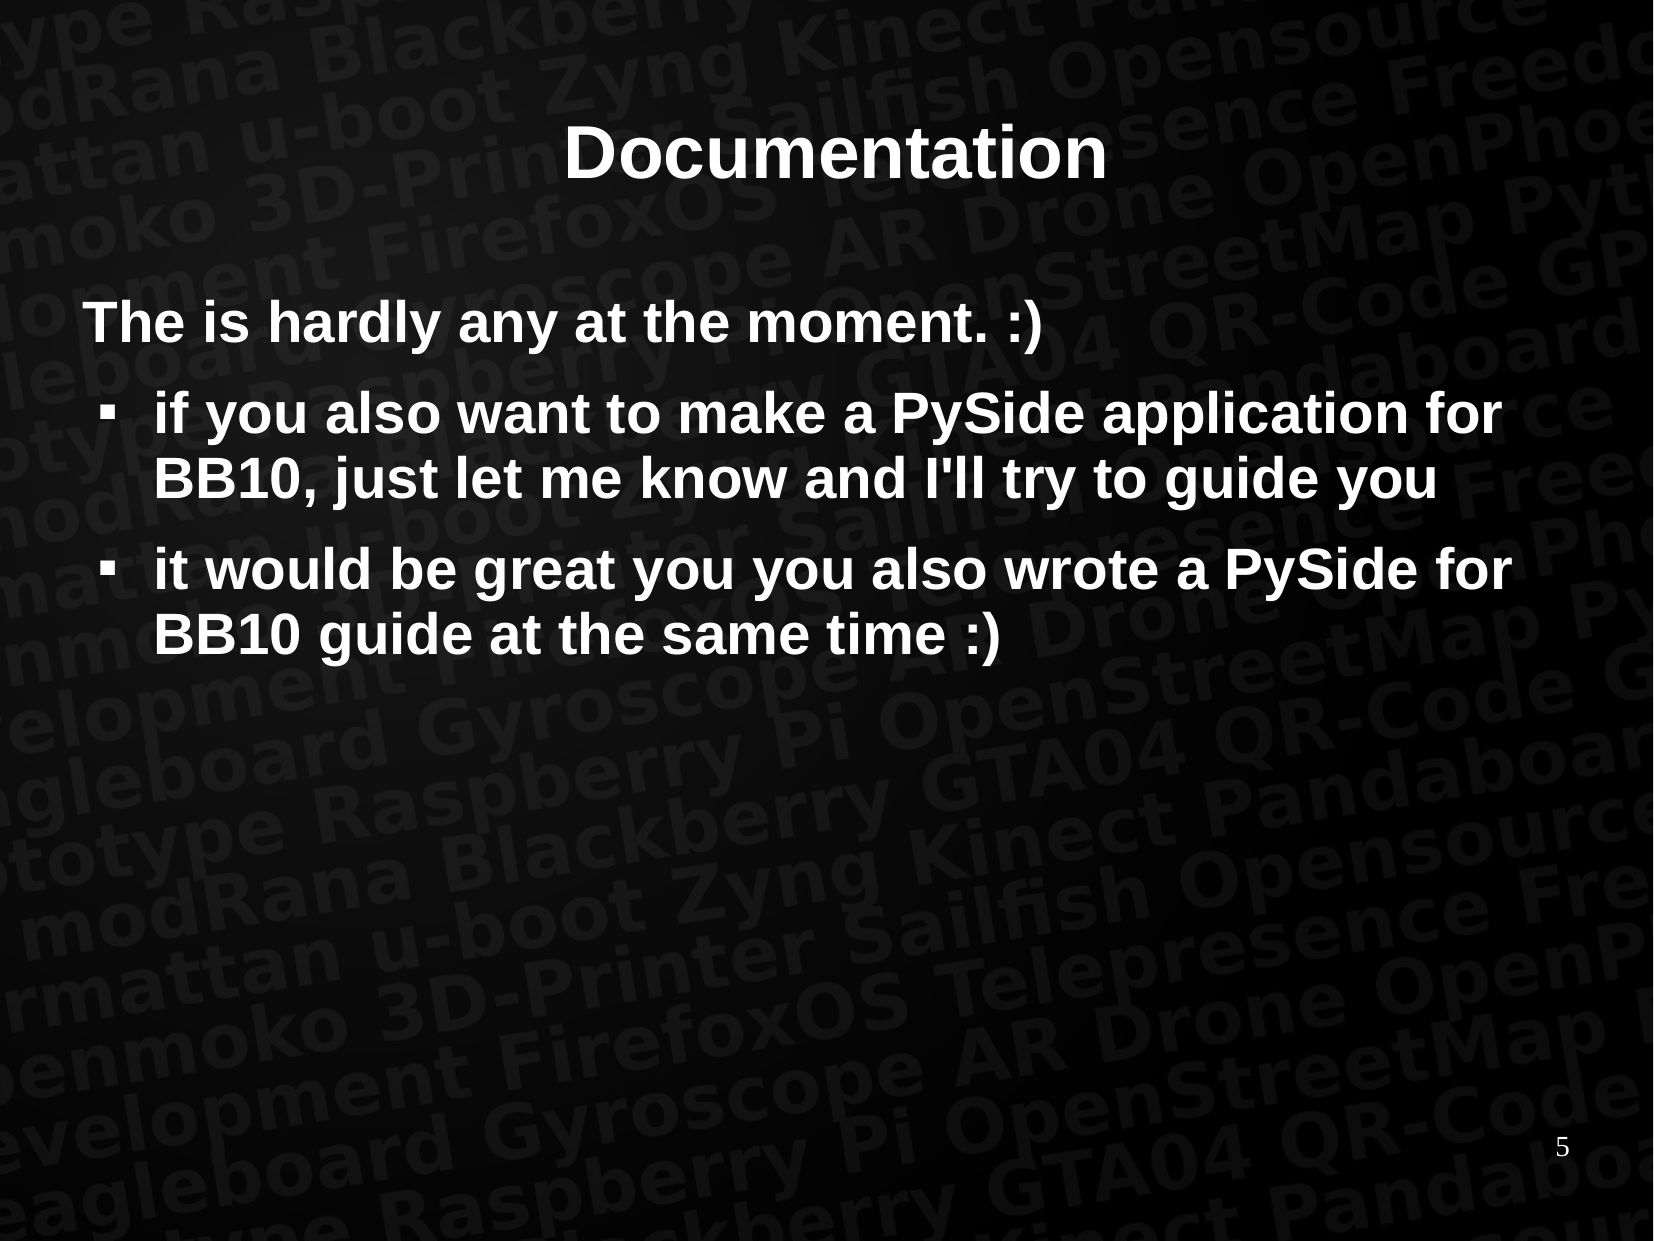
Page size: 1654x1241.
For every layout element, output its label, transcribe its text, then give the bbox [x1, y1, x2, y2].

picture [0, 0, 1654, 1241]
title Documentation [82, 49, 1571, 257]
list The is hardly any at the moment. :) if you also want to make a PySide application for BB10, just let me know and I'll try to guide you it would be great you you also wrote a PySide for BB10 guide at the same time :) [82, 290, 1538, 1126]
